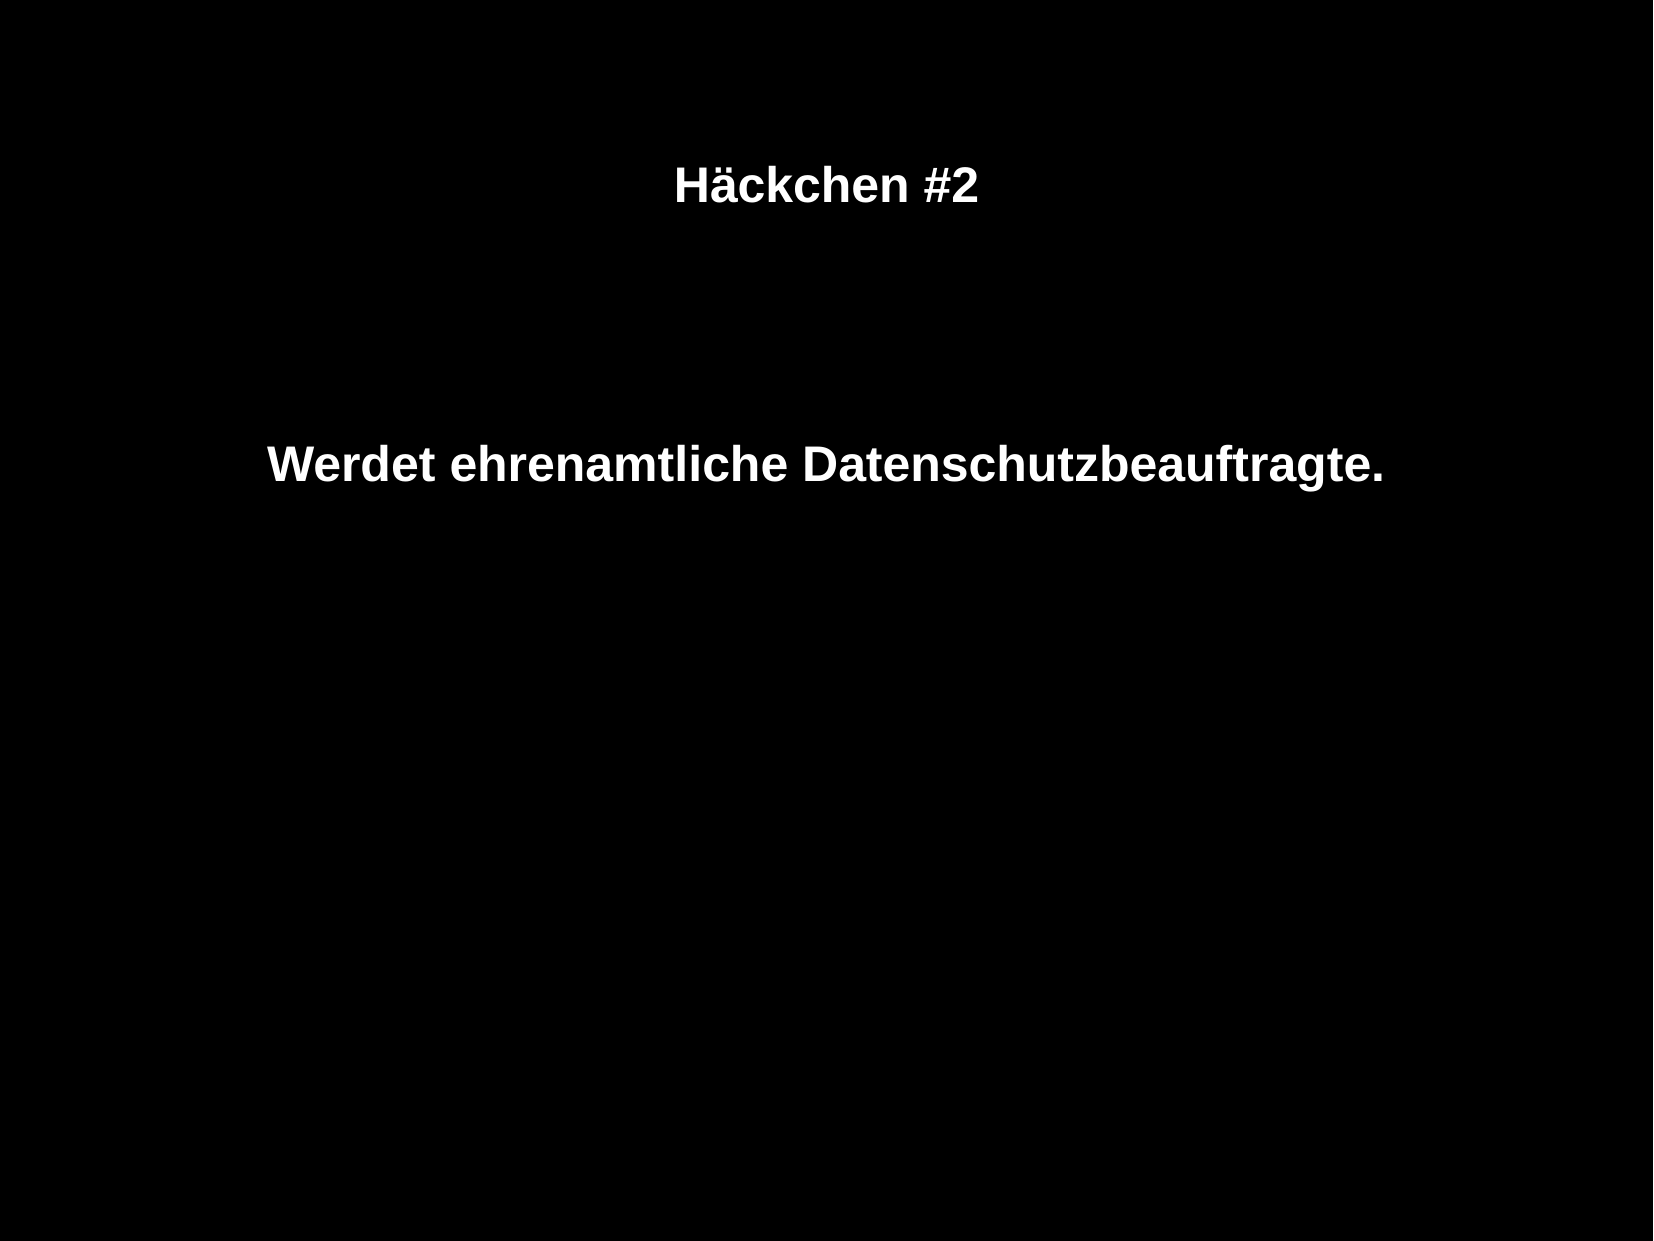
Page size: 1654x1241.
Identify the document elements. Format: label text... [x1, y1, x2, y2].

text_box Häckchen #2 Werdet ehrenamtliche Datenschutzbeauftragte. [0, 150, 1653, 500]
